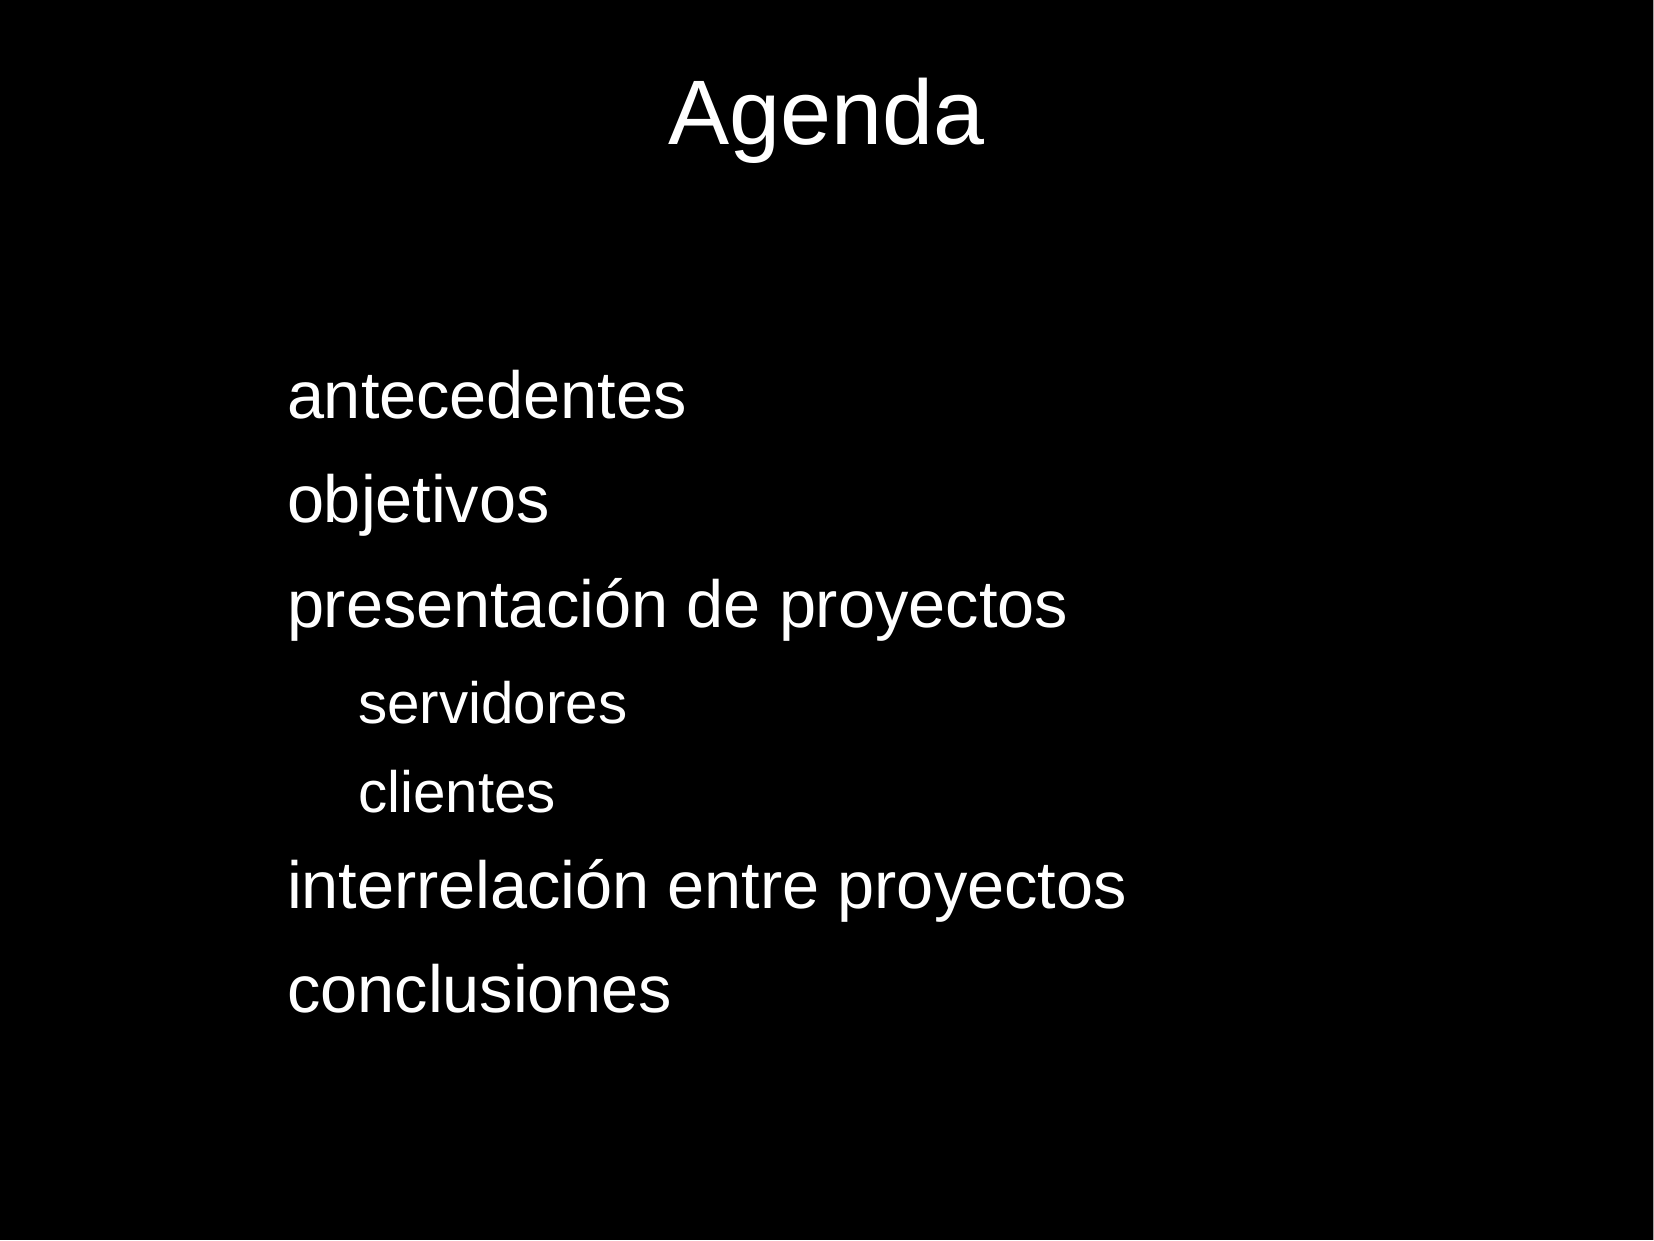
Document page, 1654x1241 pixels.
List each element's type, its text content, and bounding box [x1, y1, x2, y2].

list antecedentes objetivos presentación de proyectos servidores clientes interrelación entre proyectos conclusiones [269, 357, 1465, 1194]
title Agenda [82, 49, 1571, 178]
